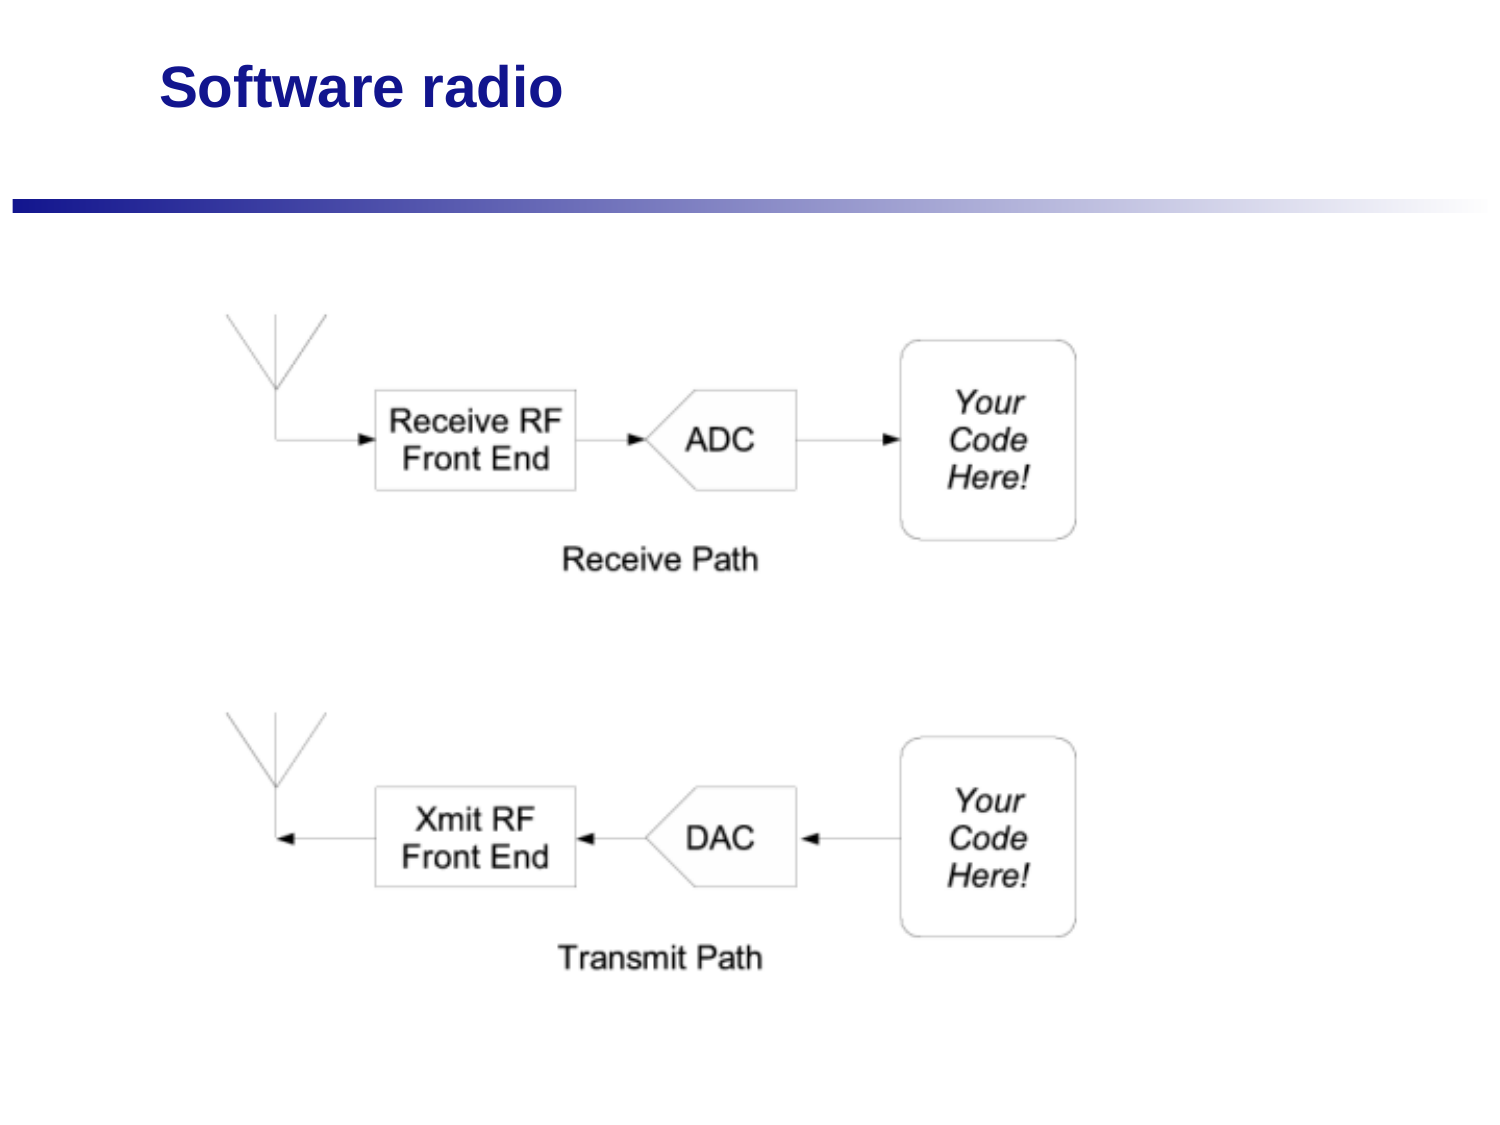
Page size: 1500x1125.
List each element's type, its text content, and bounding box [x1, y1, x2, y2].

picture [177, 265, 1225, 1063]
title Software radio [159, 0, 1385, 175]
